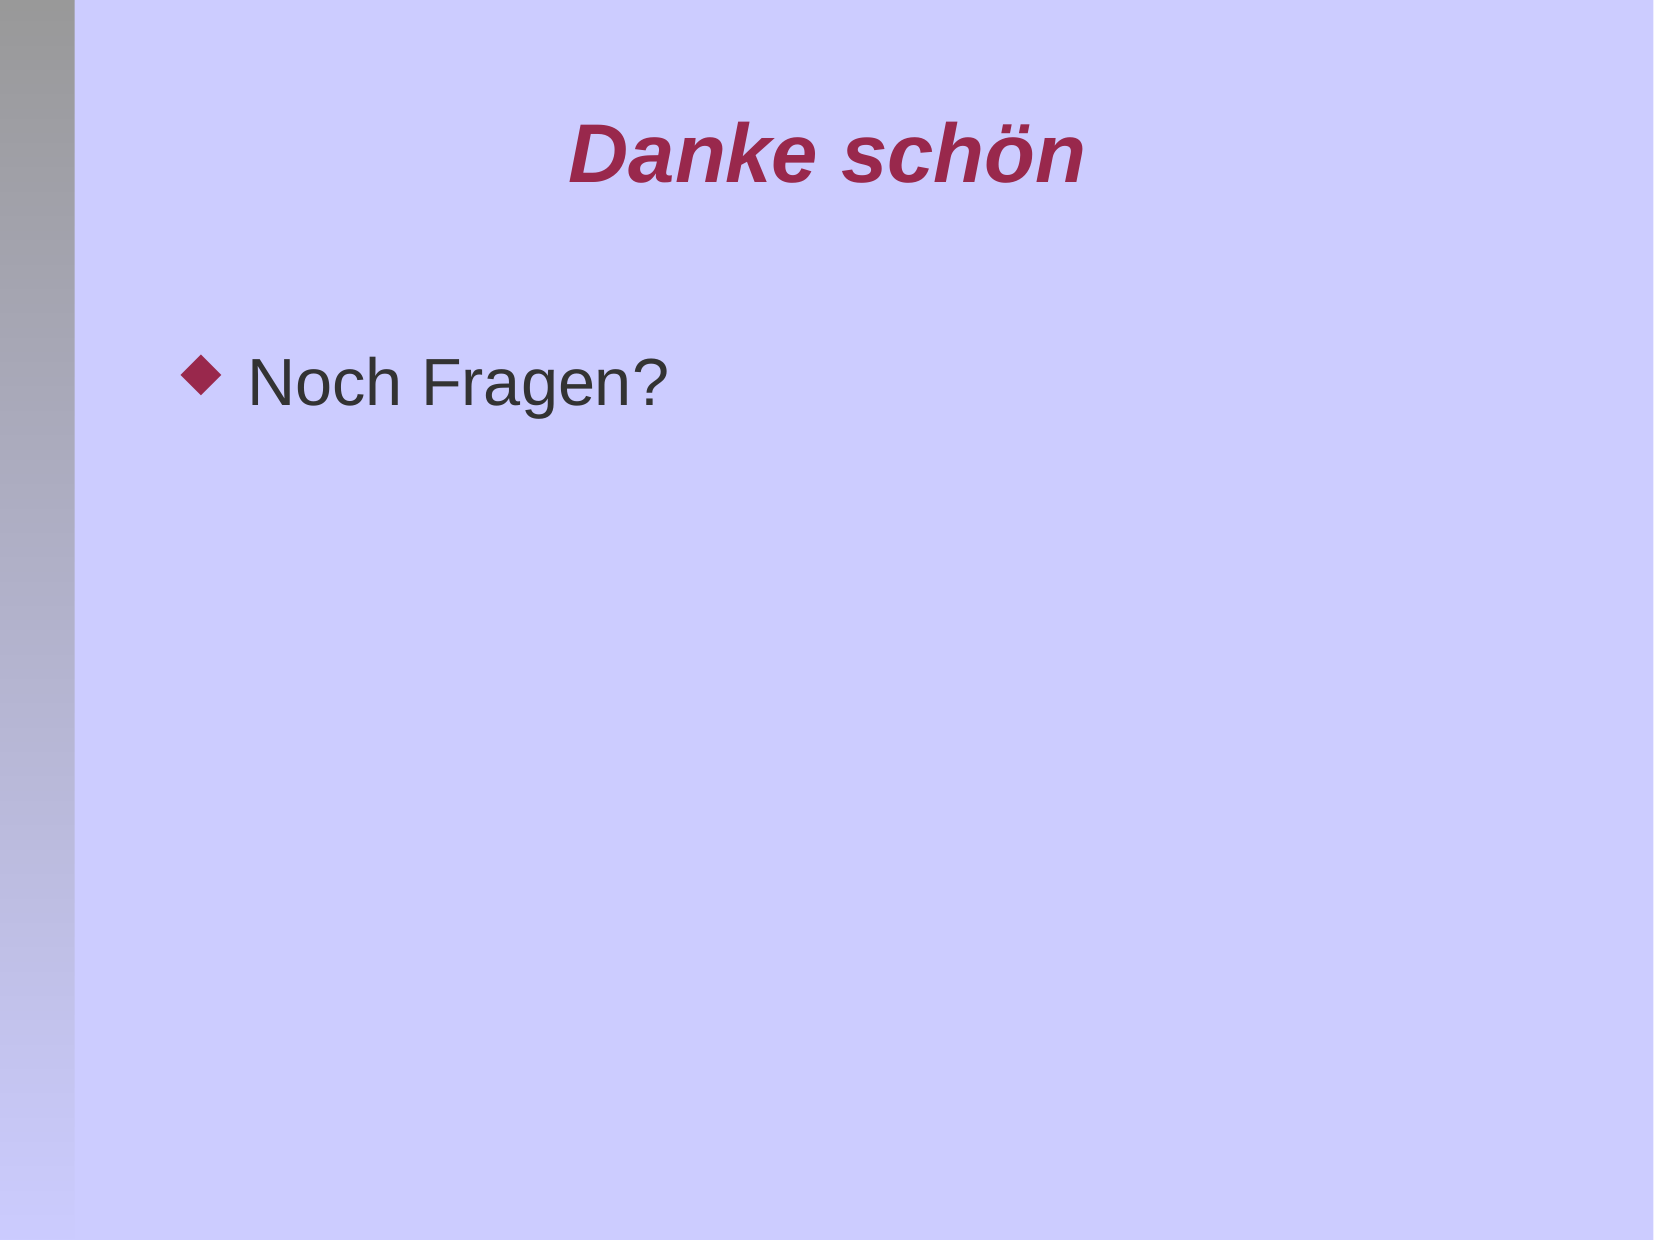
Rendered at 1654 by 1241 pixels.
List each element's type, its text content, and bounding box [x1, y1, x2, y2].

list Noch Fragen? [152, 344, 1534, 1127]
title Danke schön [121, 49, 1534, 257]
